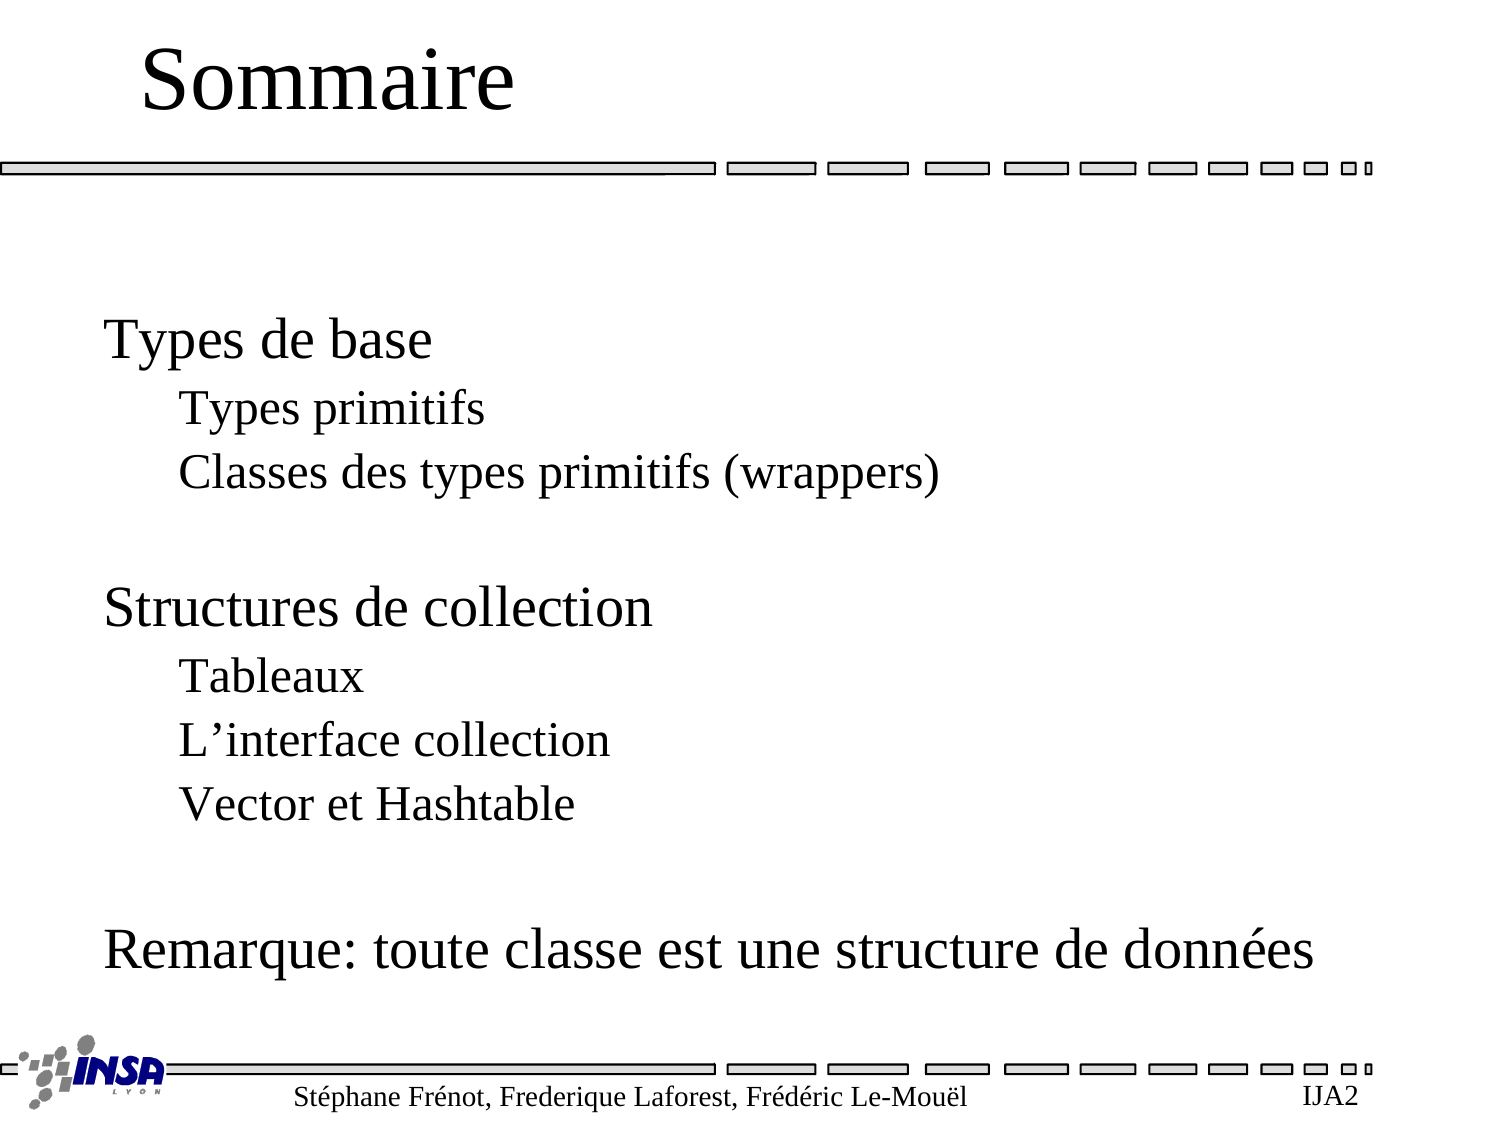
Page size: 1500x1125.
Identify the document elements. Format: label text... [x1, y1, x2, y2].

title Sommaire [125, 0, 1400, 162]
list Types de base Types primitifs Classes des types primitifs (wrappers) Structures de collection Tableaux L’interface collection Vector et Hashtable Remarque: toute classe est une structure de données [88, 302, 1423, 1059]
